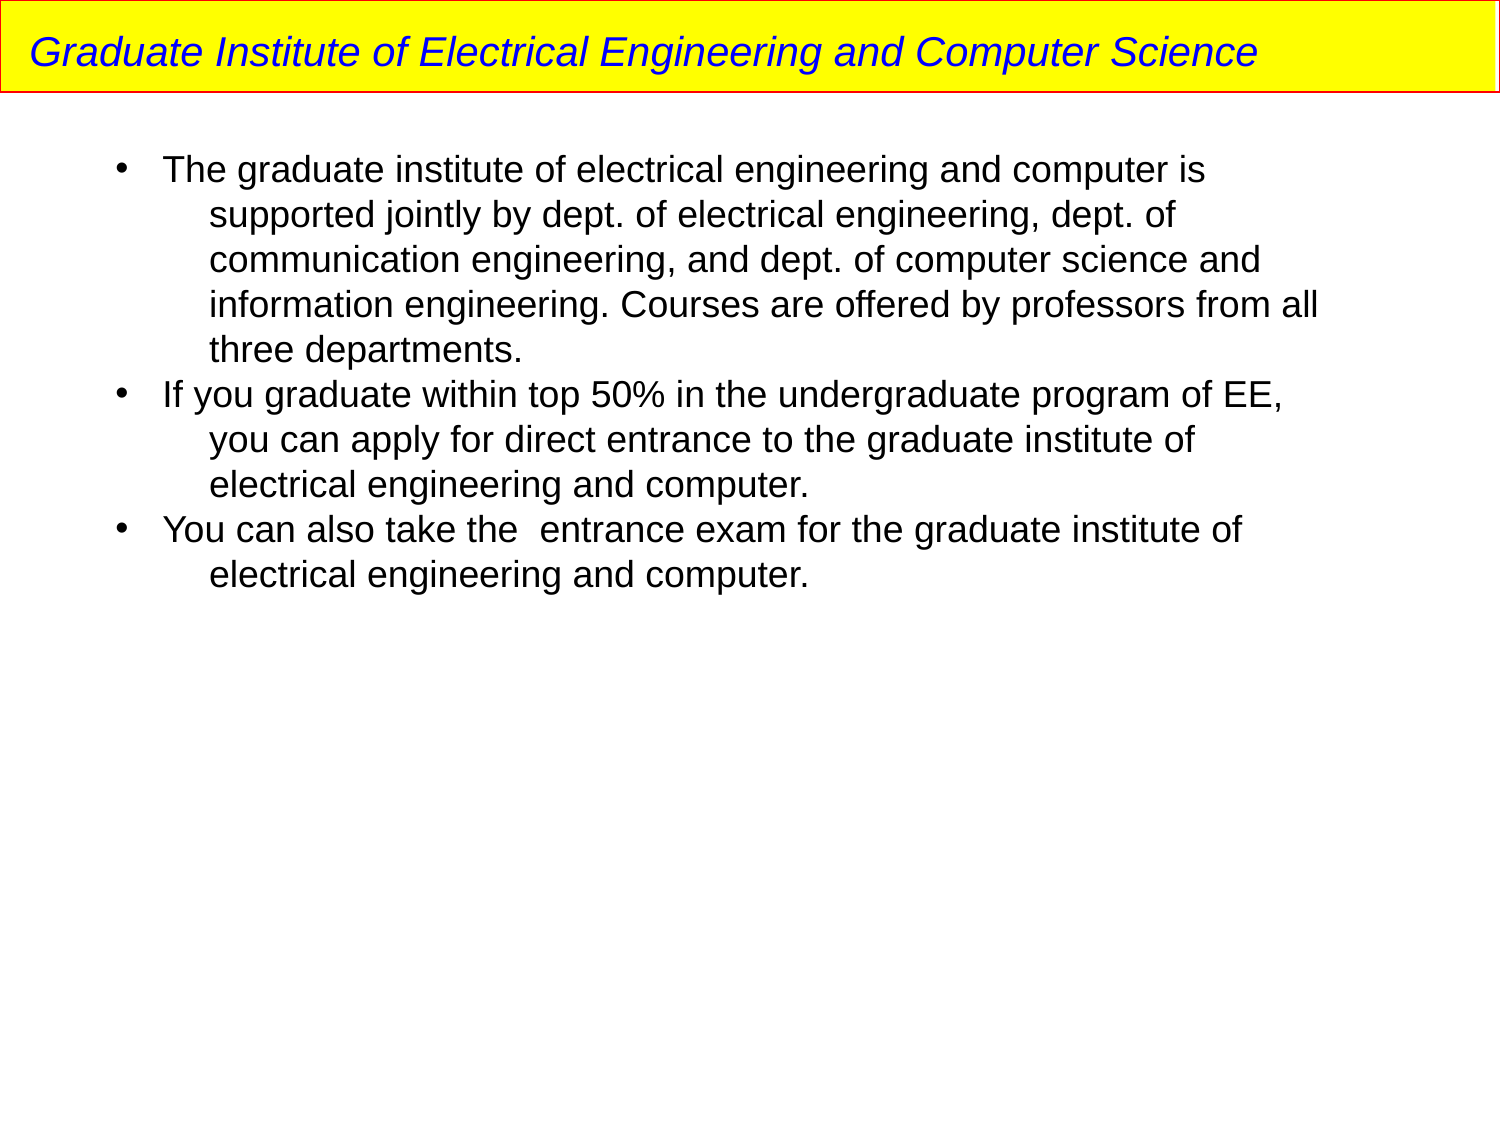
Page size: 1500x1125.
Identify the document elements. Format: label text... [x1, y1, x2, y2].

text_box Graduate Institute of Electrical Engineering and Computer Science [1, 1, 1496, 91]
text_box The graduate institute of electrical engineering and computer is supported jointly by dept. of electrical engineering, dept. of communication engineering, and dept. of computer science and information engineering. Courses are offered by professors from all three departments. If you graduate within top 50% in the undergraduate program of EE, you can apply for direct entrance to the graduate institute of electrical engineering and computer. You can also take the entrance exam for the graduate institute of electrical engineering and computer. [100, 137, 1353, 607]
